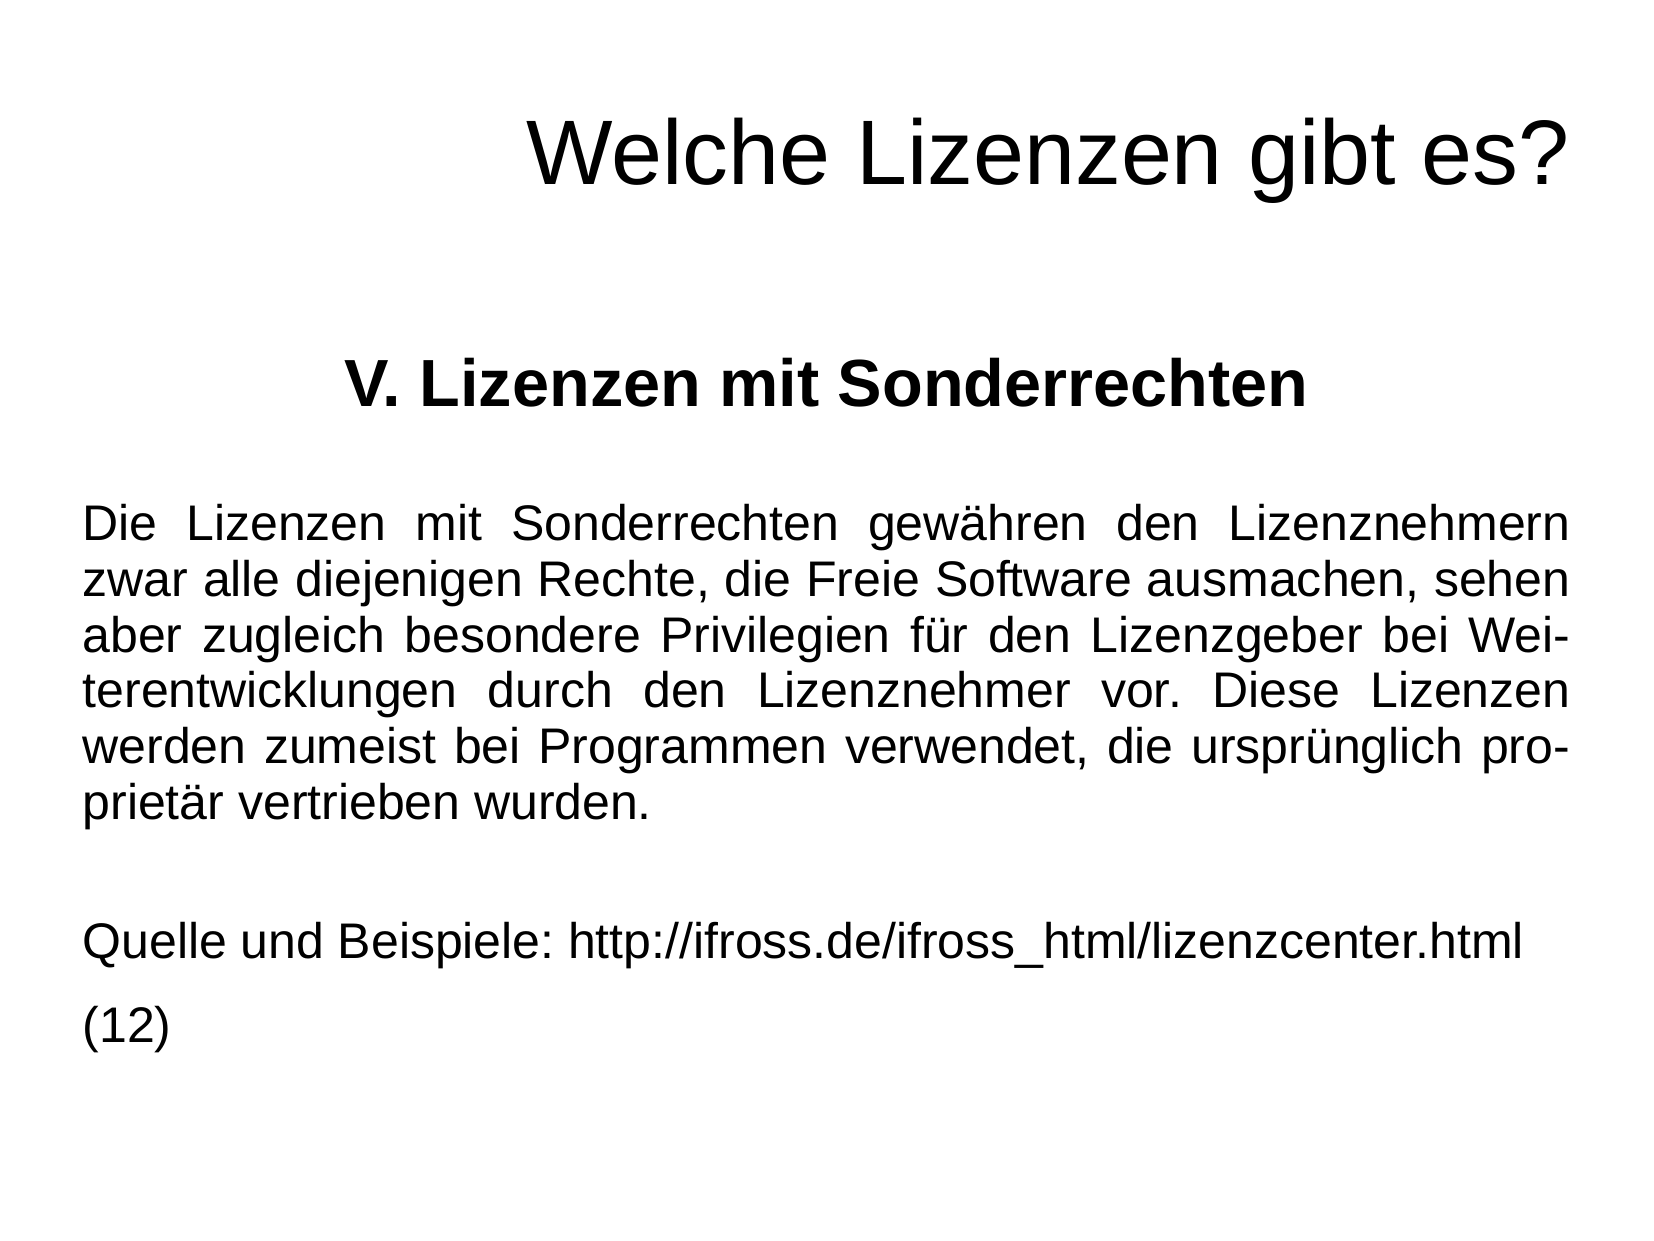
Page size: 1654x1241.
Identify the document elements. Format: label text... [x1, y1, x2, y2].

title Welche Lizenzen gibt es? [82, 56, 1571, 250]
subtitle V. Lizenzen mit Sonderrechten Die Lizenzen mit Sonderrechten gewähren den Lizenznehmern zwar alle diejenigen Rechte, die Freie Software ausmachen, sehen aber zugleich besondere Privilegien für den Lizenzgeber bei Wei-terentwicklungen durch den Lizenznehmer vor. Diese Lizenzen werden zumeist bei Programmen verwendet, die ursprünglich pro-prietär vertrieben wurden. Quelle und Beispiele: http://ifross.de/ifross_html/lizenzcenter.html (12) [82, 297, 1571, 1102]
